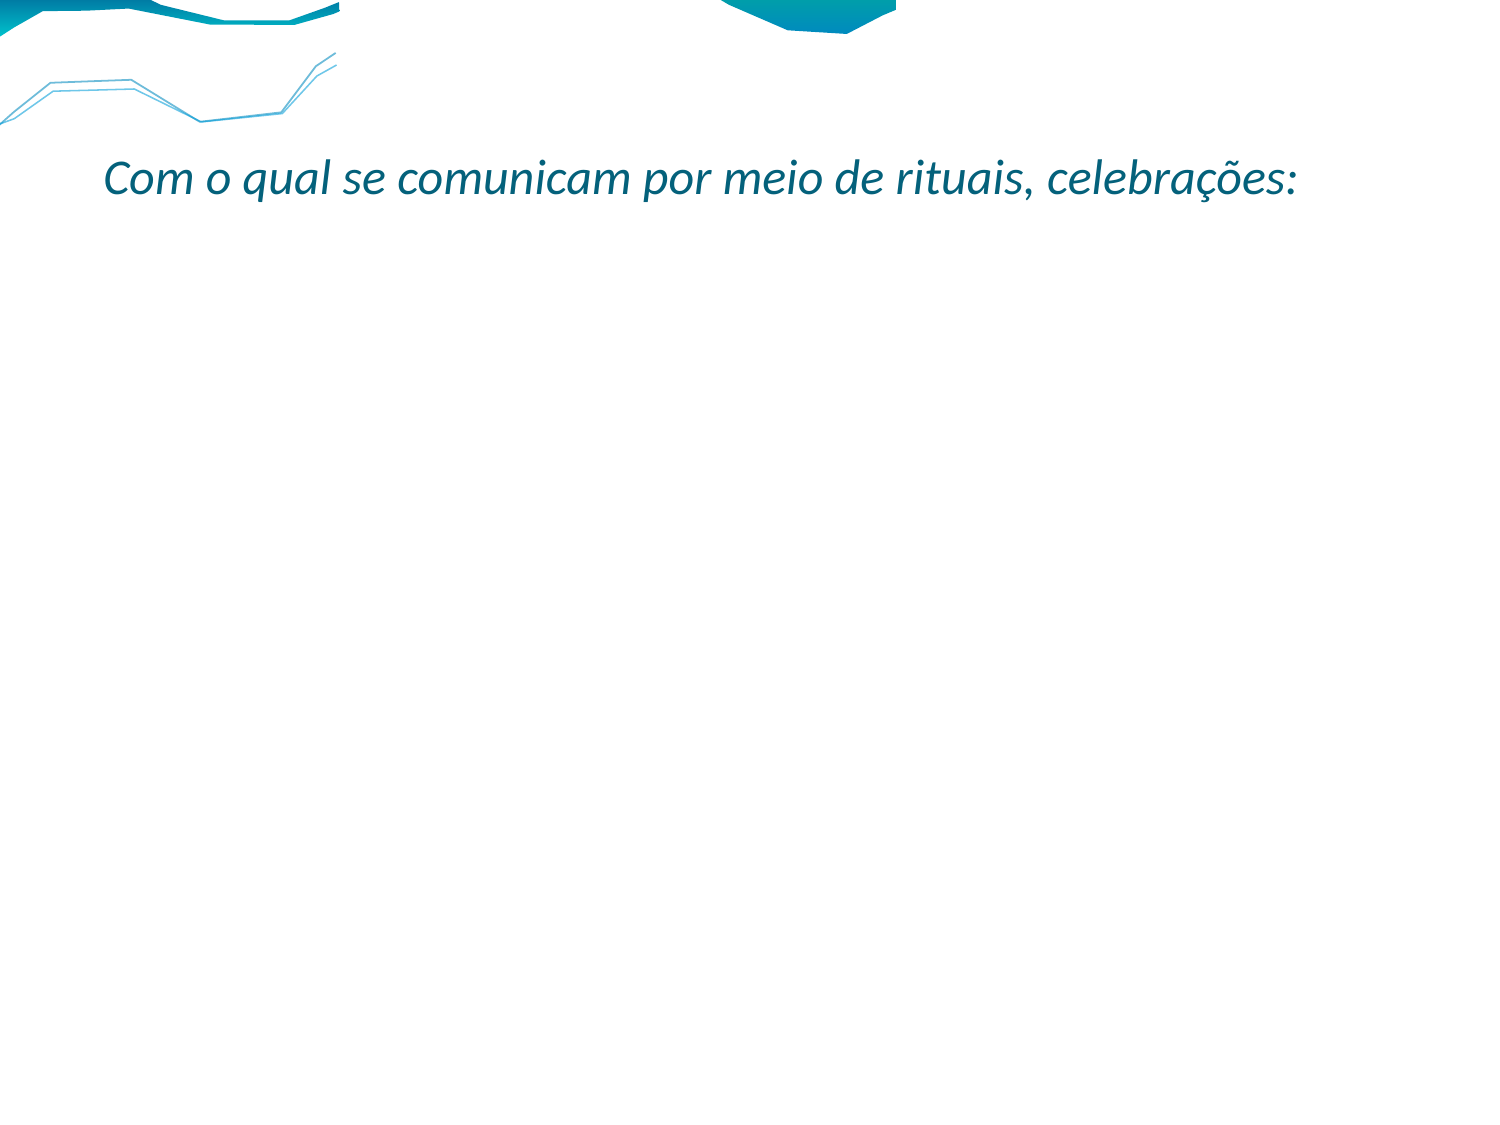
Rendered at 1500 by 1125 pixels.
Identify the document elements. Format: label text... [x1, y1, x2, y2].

title Com o qual se comunicam por meio de rituais, celebrações: [88, 137, 1466, 199]
